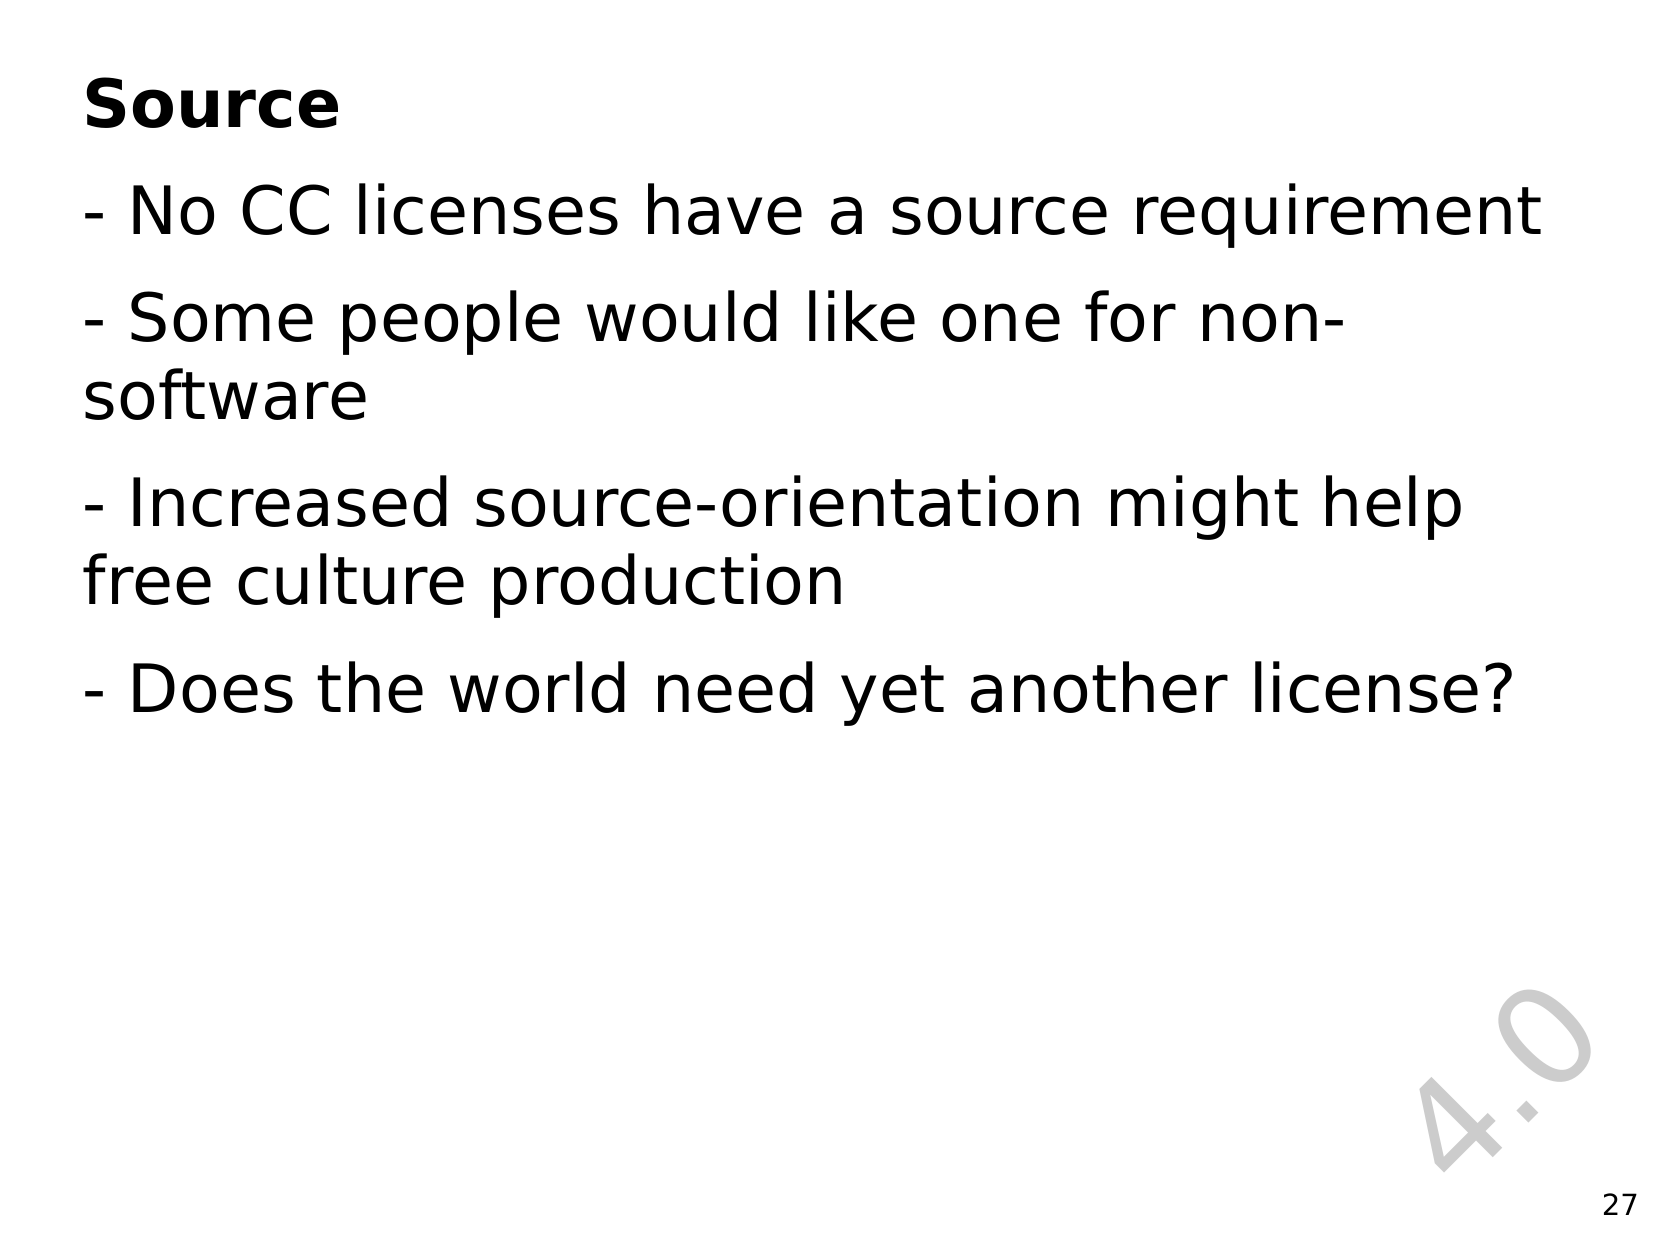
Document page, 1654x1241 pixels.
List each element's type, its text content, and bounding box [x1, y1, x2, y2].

list Source - No CC licenses have a source requirement - Some people would like one for non-software - Increased source-orientation might help free culture production - Does the world need yet another license? [82, 65, 1571, 1062]
text_box 4.0 [1350, 934, 1651, 1234]
